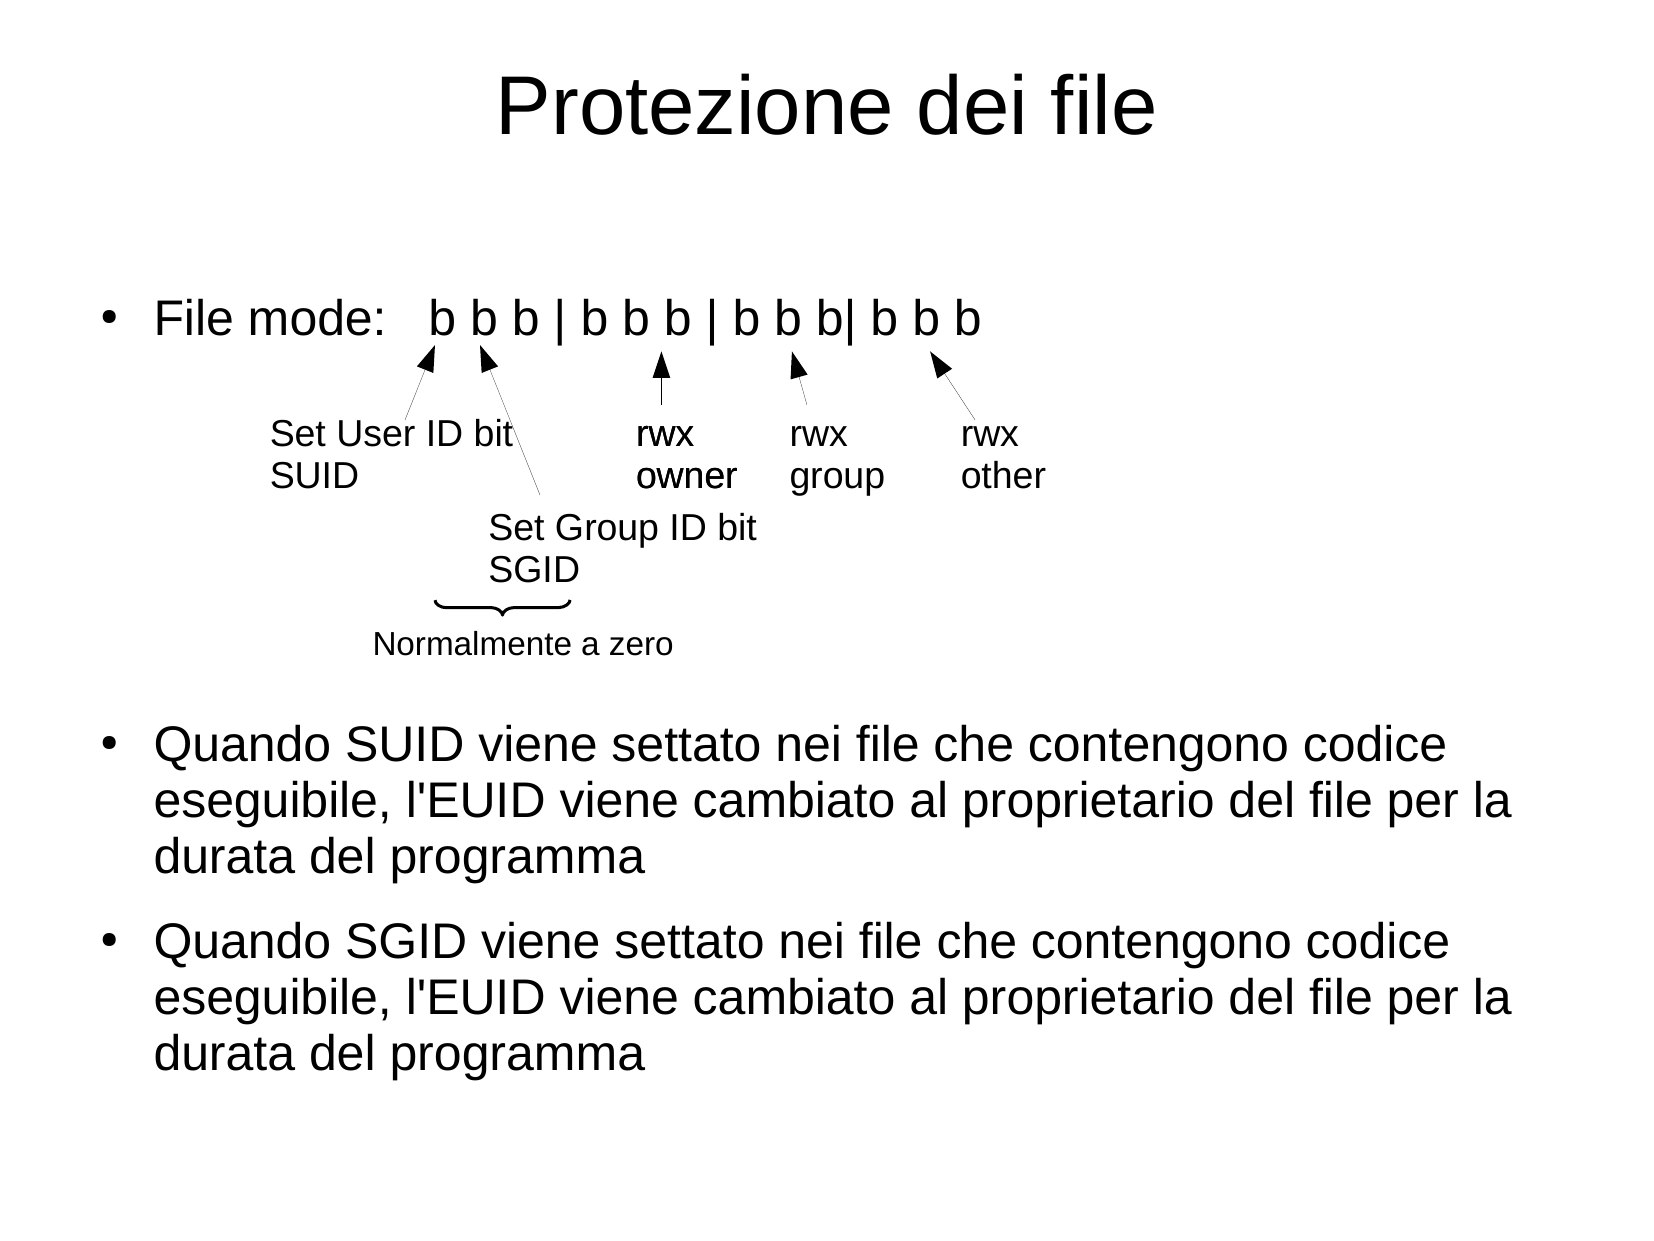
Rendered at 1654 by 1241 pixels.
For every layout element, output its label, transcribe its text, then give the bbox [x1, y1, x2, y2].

text_box rwx group [774, 404, 901, 504]
text_box Normalmente a zero [357, 618, 718, 671]
text_box rwx owner [621, 404, 753, 504]
list File mode: b b b | b b b | b b b| b b b Quando SUID viene settato nei file che contengono codice eseguibile, l'EUID viene cambiato al proprietario del file per la durata del programma Quando SGID viene settato nei file che contengono codice eseguibile, l'EUID viene cambiato al proprietario del file per la durata del programma [82, 290, 1538, 1216]
text_box rwx other [946, 404, 1062, 504]
text_box Set User ID bit SUID [255, 404, 529, 504]
text_box Set Group ID bit SGID [473, 499, 772, 598]
title Protezione dei file [82, 2, 1571, 210]
